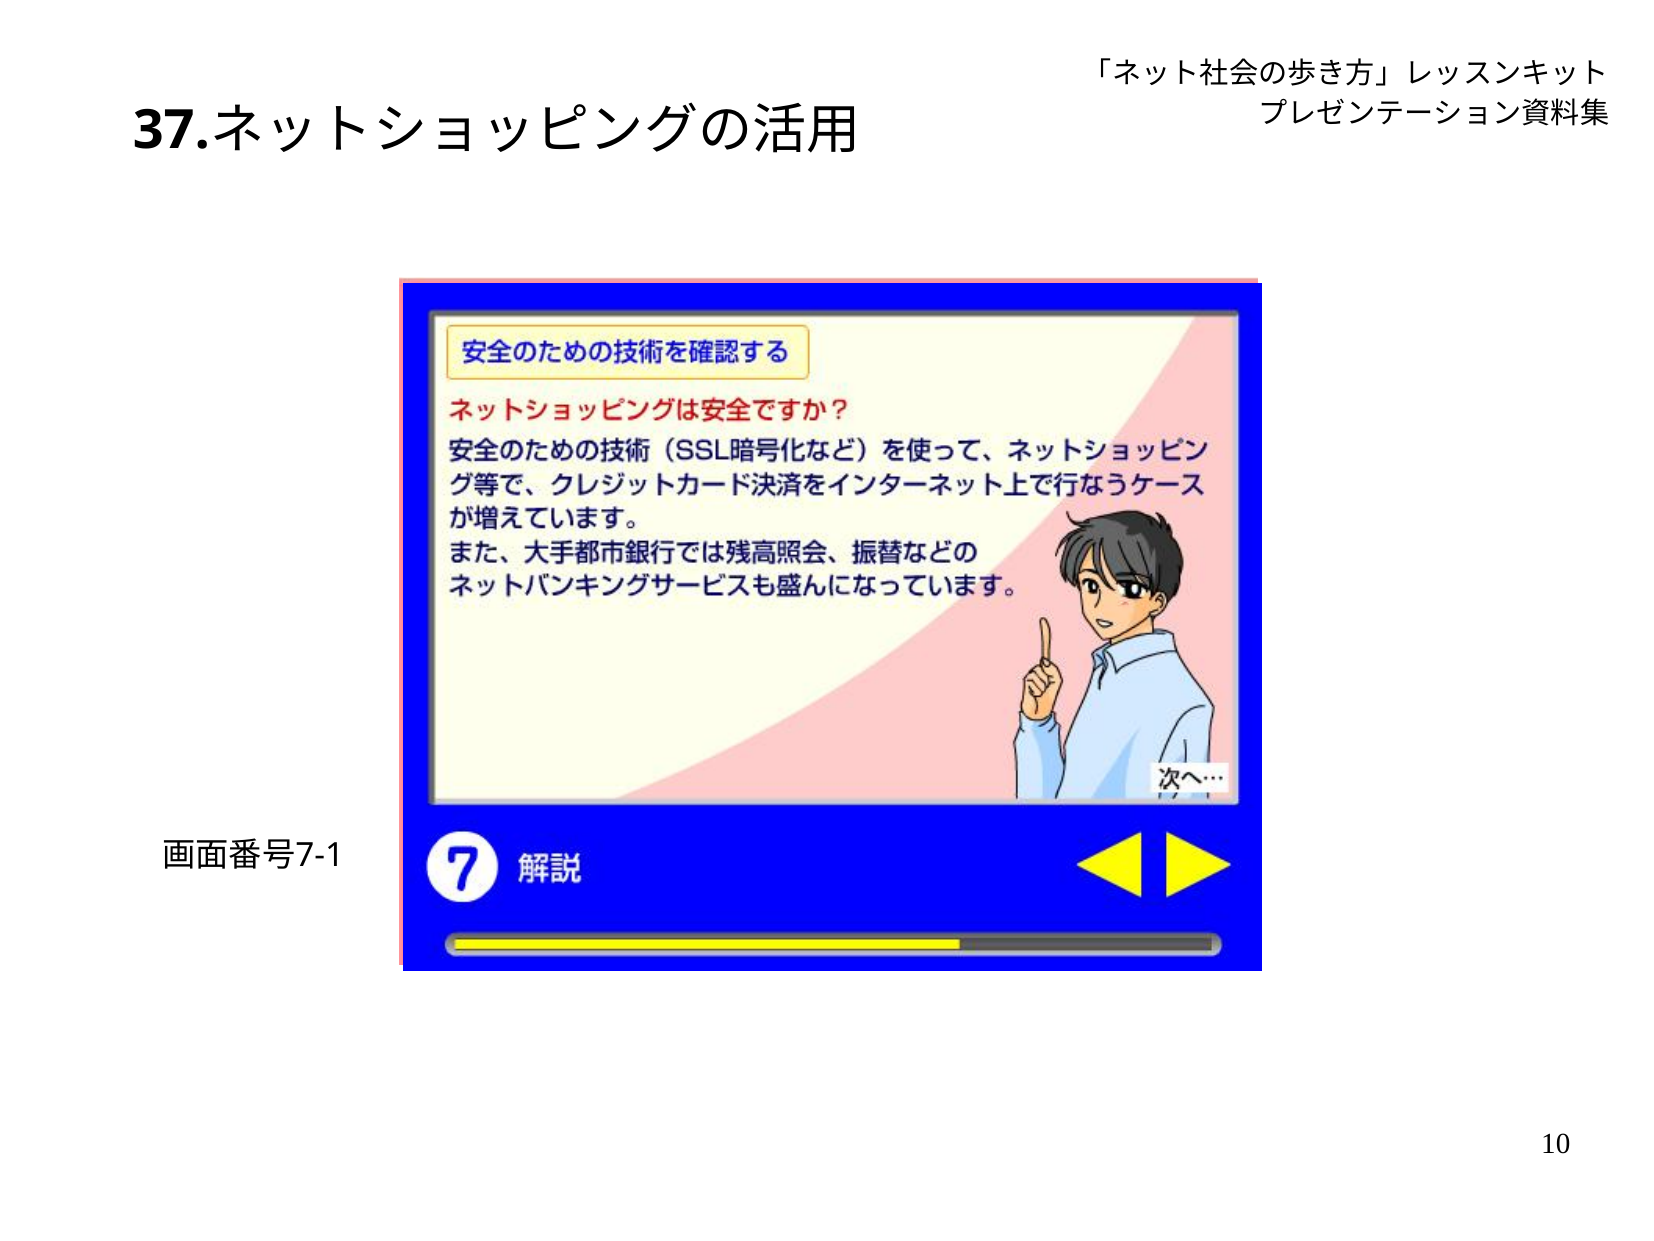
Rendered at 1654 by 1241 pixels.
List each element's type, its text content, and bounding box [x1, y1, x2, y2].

text_box 37.ネットショッピングの活用 [118, 88, 1241, 169]
picture [399, 277, 1262, 971]
text_box 「ネット社会の歩き方」レッスンキット プレゼンテーション資料集 [1062, 44, 1625, 139]
text_box 画面番号7-1 [147, 826, 384, 882]
